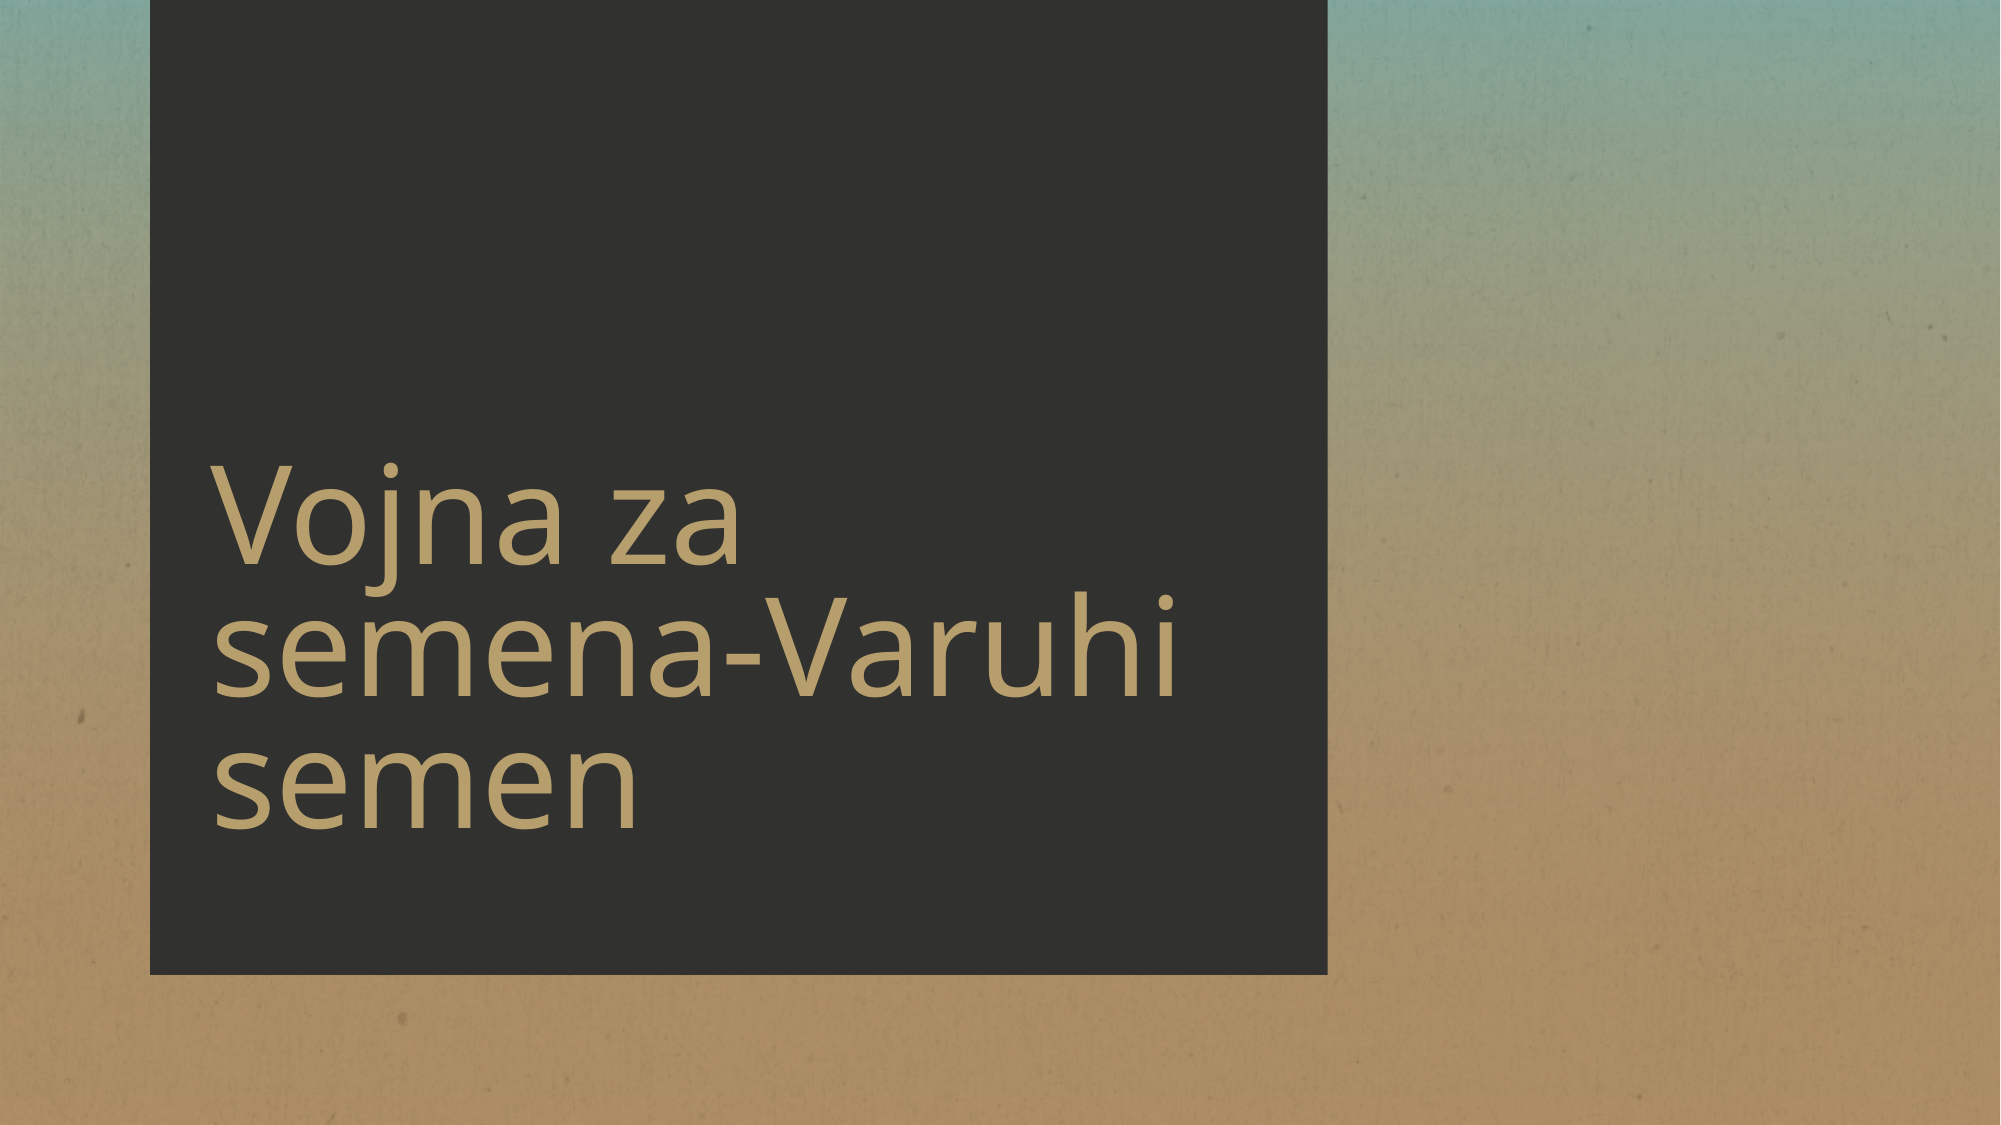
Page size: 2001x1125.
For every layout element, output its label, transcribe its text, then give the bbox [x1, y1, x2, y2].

title Vojna za semena-Varuhi semen [195, 412, 1283, 863]
picture [0, 0, 2001, 1125]
